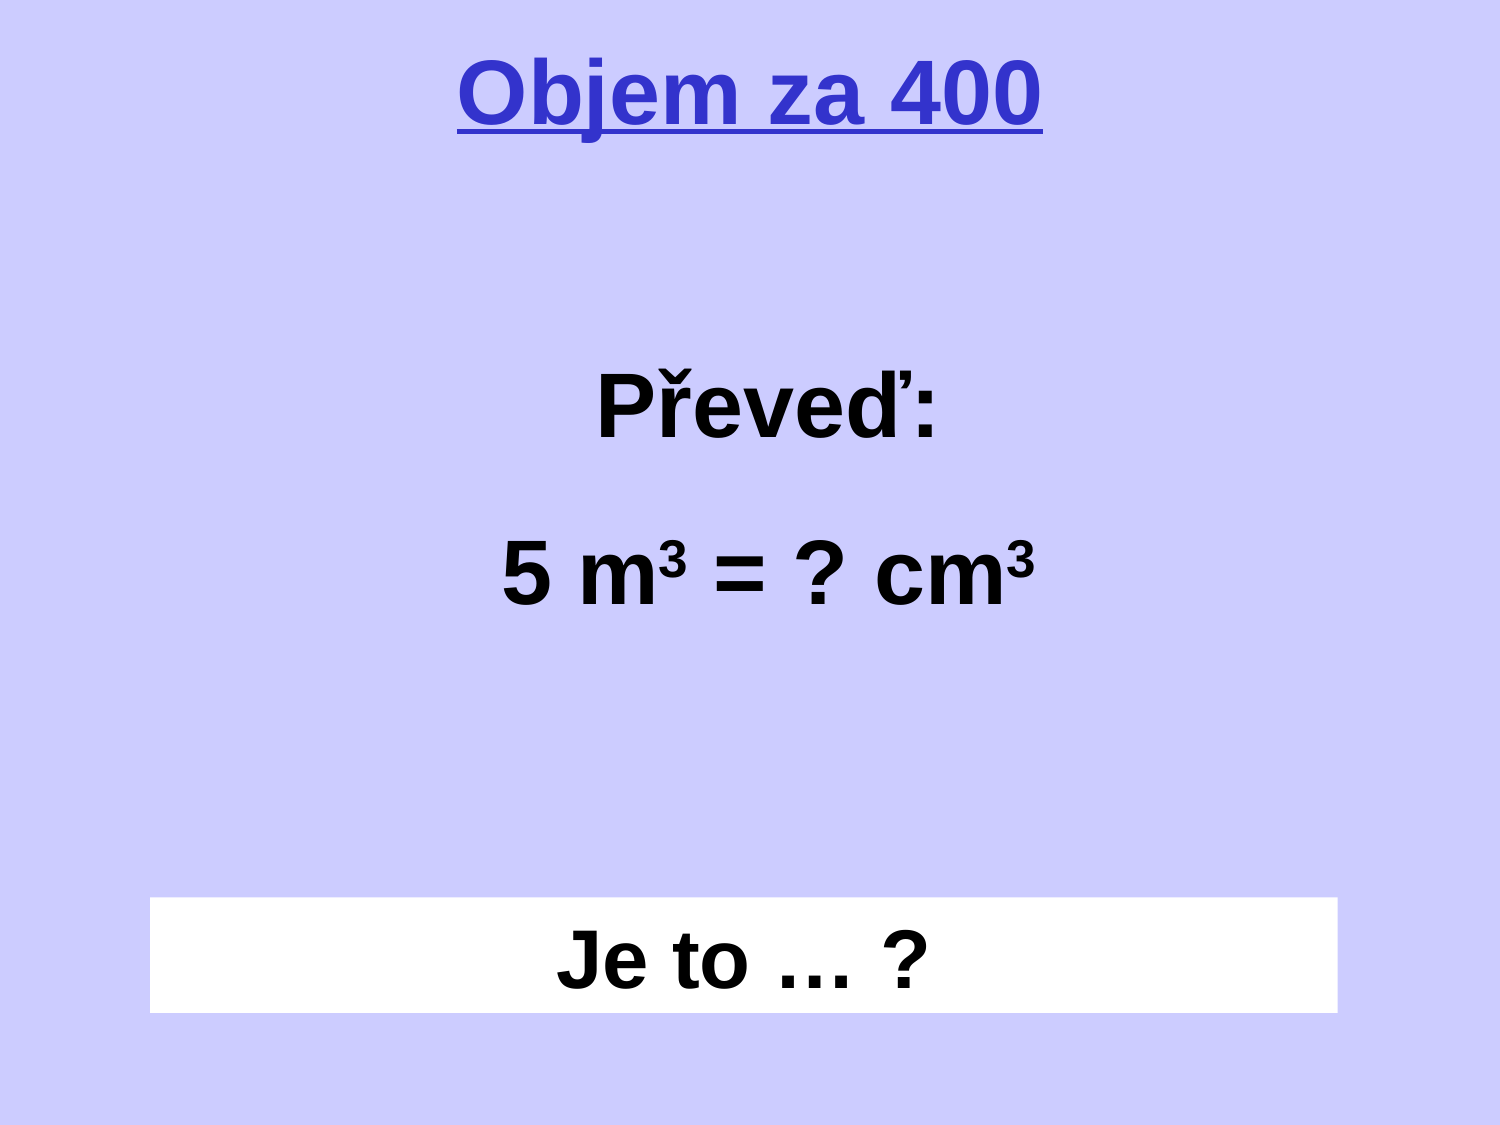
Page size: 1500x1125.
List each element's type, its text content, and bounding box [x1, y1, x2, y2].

text_box Je to … ? [150, 897, 1338, 1013]
text_box Objem za 400 [0, 24, 1500, 151]
text_box Převeď: 5 m3 = ? cm3 [112, 337, 1426, 631]
